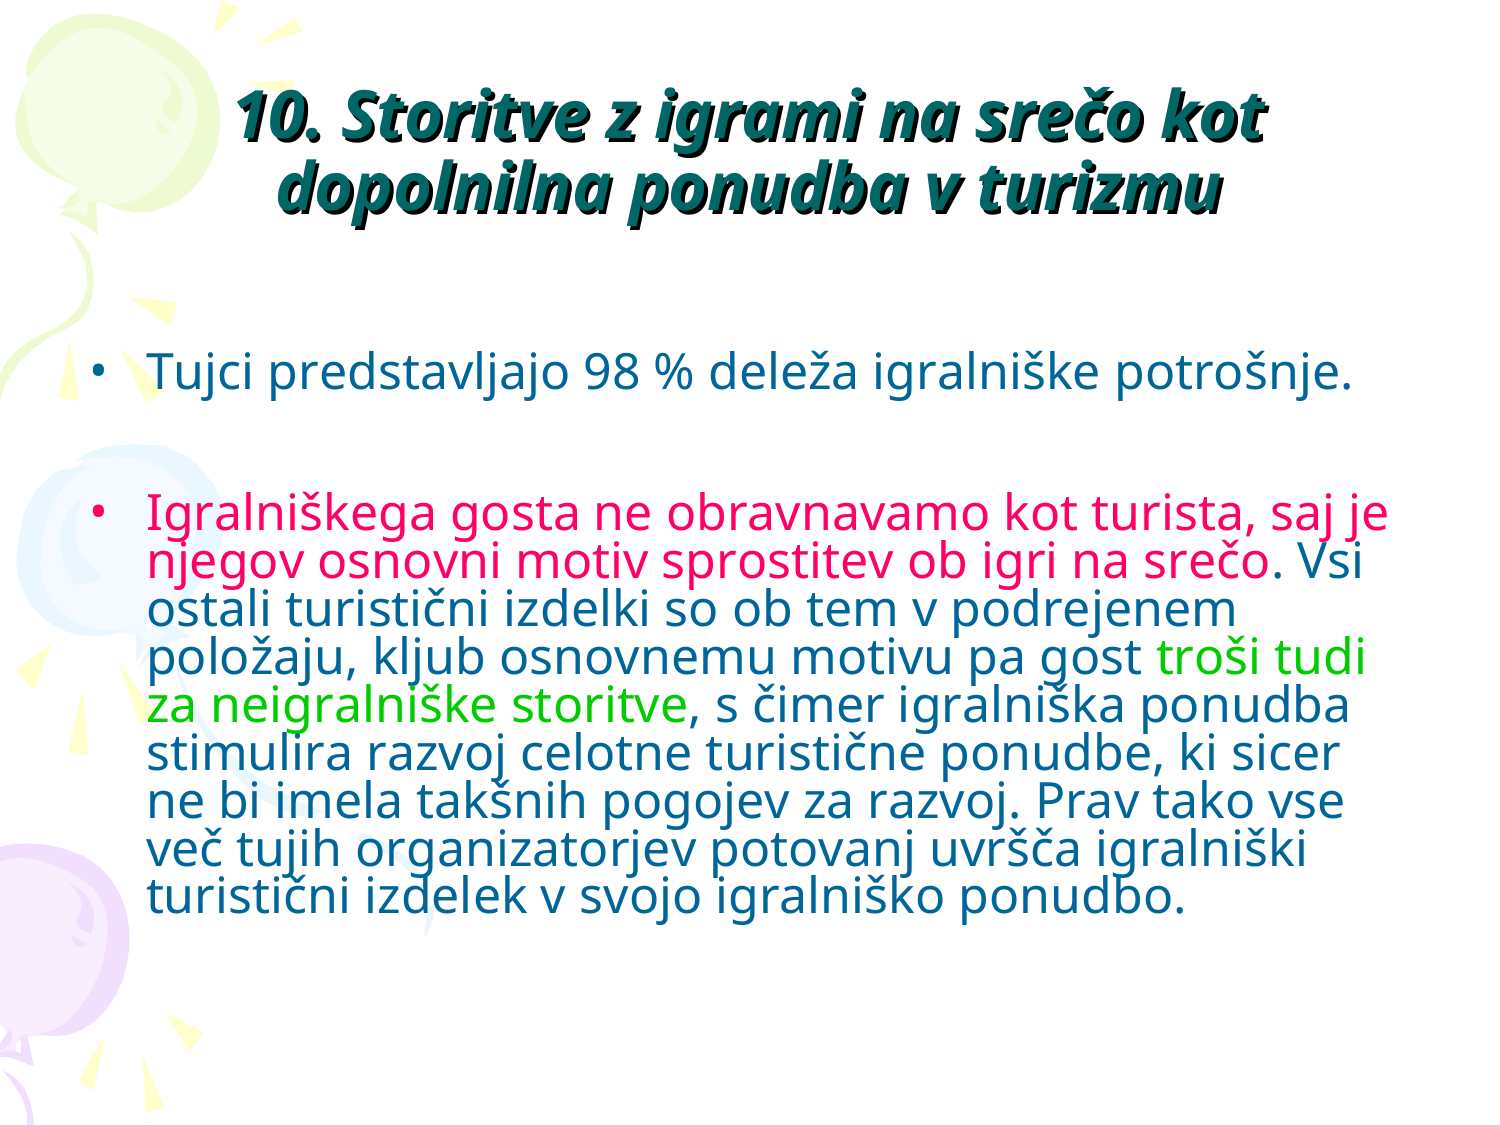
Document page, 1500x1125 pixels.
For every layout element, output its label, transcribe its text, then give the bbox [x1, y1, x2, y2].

list Tujci predstavljajo 98 % deleža igralniške potrošnje. Igralniškega gosta ne obravnavamo kot turista, saj je njegov osnovni motiv sprostitev ob igri na srečo. Vsi ostali turistični izdelki so ob tem v podrejenem položaju, kljub osnovnemu motivu pa gost troši tudi za neigralniške storitve, s čimer igralniška ponudba stimulira razvoj celotne turistične ponudbe, ki sicer ne bi imela takšnih pogojev za razvoj. Prav tako vse več tujih organizatorjev potovanj uvršča igralniški turistični izdelek v svojo igralniško ponudbo. [75, 262, 1426, 994]
title 10. Storitve z igrami na srečo kot dopolnilna ponudba v turizmu [72, 16, 1426, 233]
